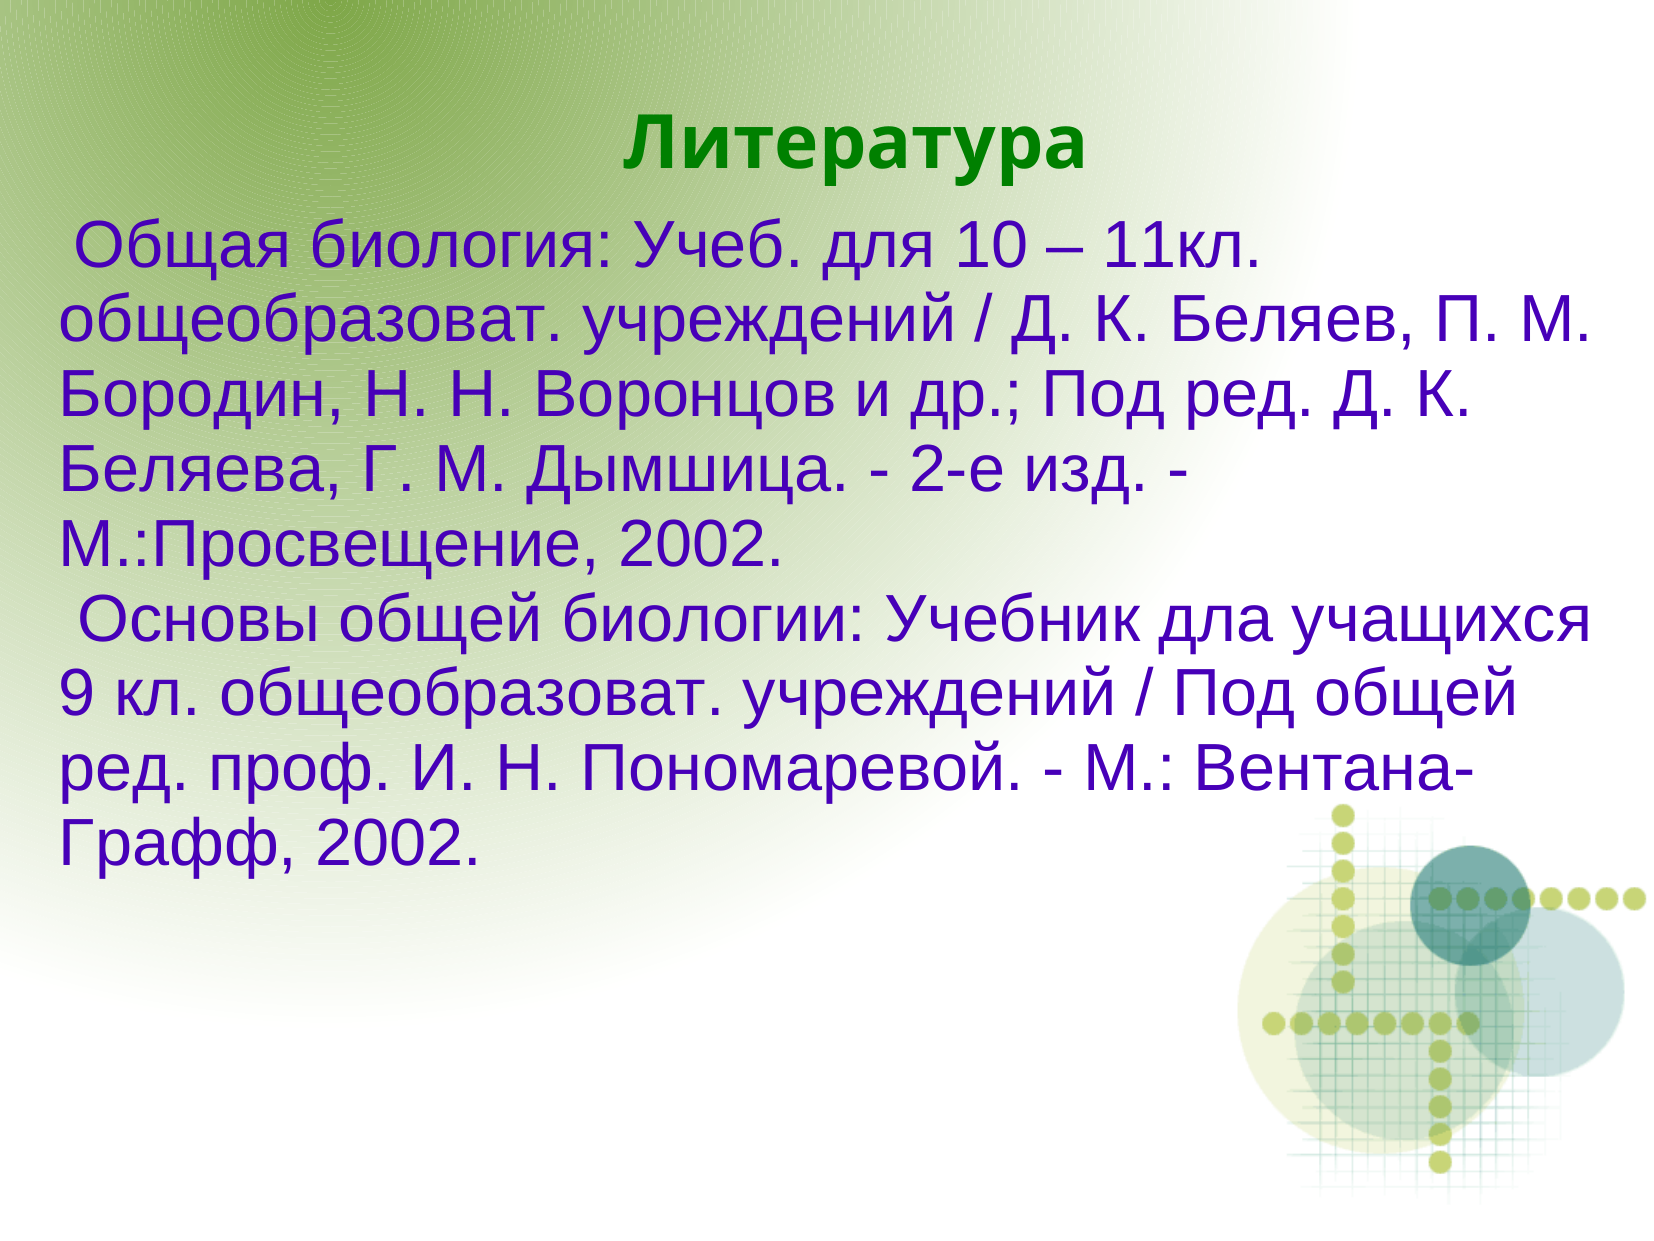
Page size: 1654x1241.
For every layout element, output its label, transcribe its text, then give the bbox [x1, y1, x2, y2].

text_box Литература [177, 88, 1536, 194]
text_box Общая биология: Учеб. для 10 – 11кл. общеобразоват. учреждений / Д. К. Беляев, П. М. Бородин, Н. Н. Воронцов и др.; Под ред. Д. К. Беляева, Г. М. Дымшица. - 2-е изд. - М.:Просвещение, 2002. Основы общей биологии: Учебник дла учащихся 9 кл. общеобразоват. учреждений / Под общей ред. проф. И. Н. Пономаревой. - М.: Вентана-Графф, 2002. [59, 206, 1625, 880]
picture [1224, 792, 1654, 1211]
